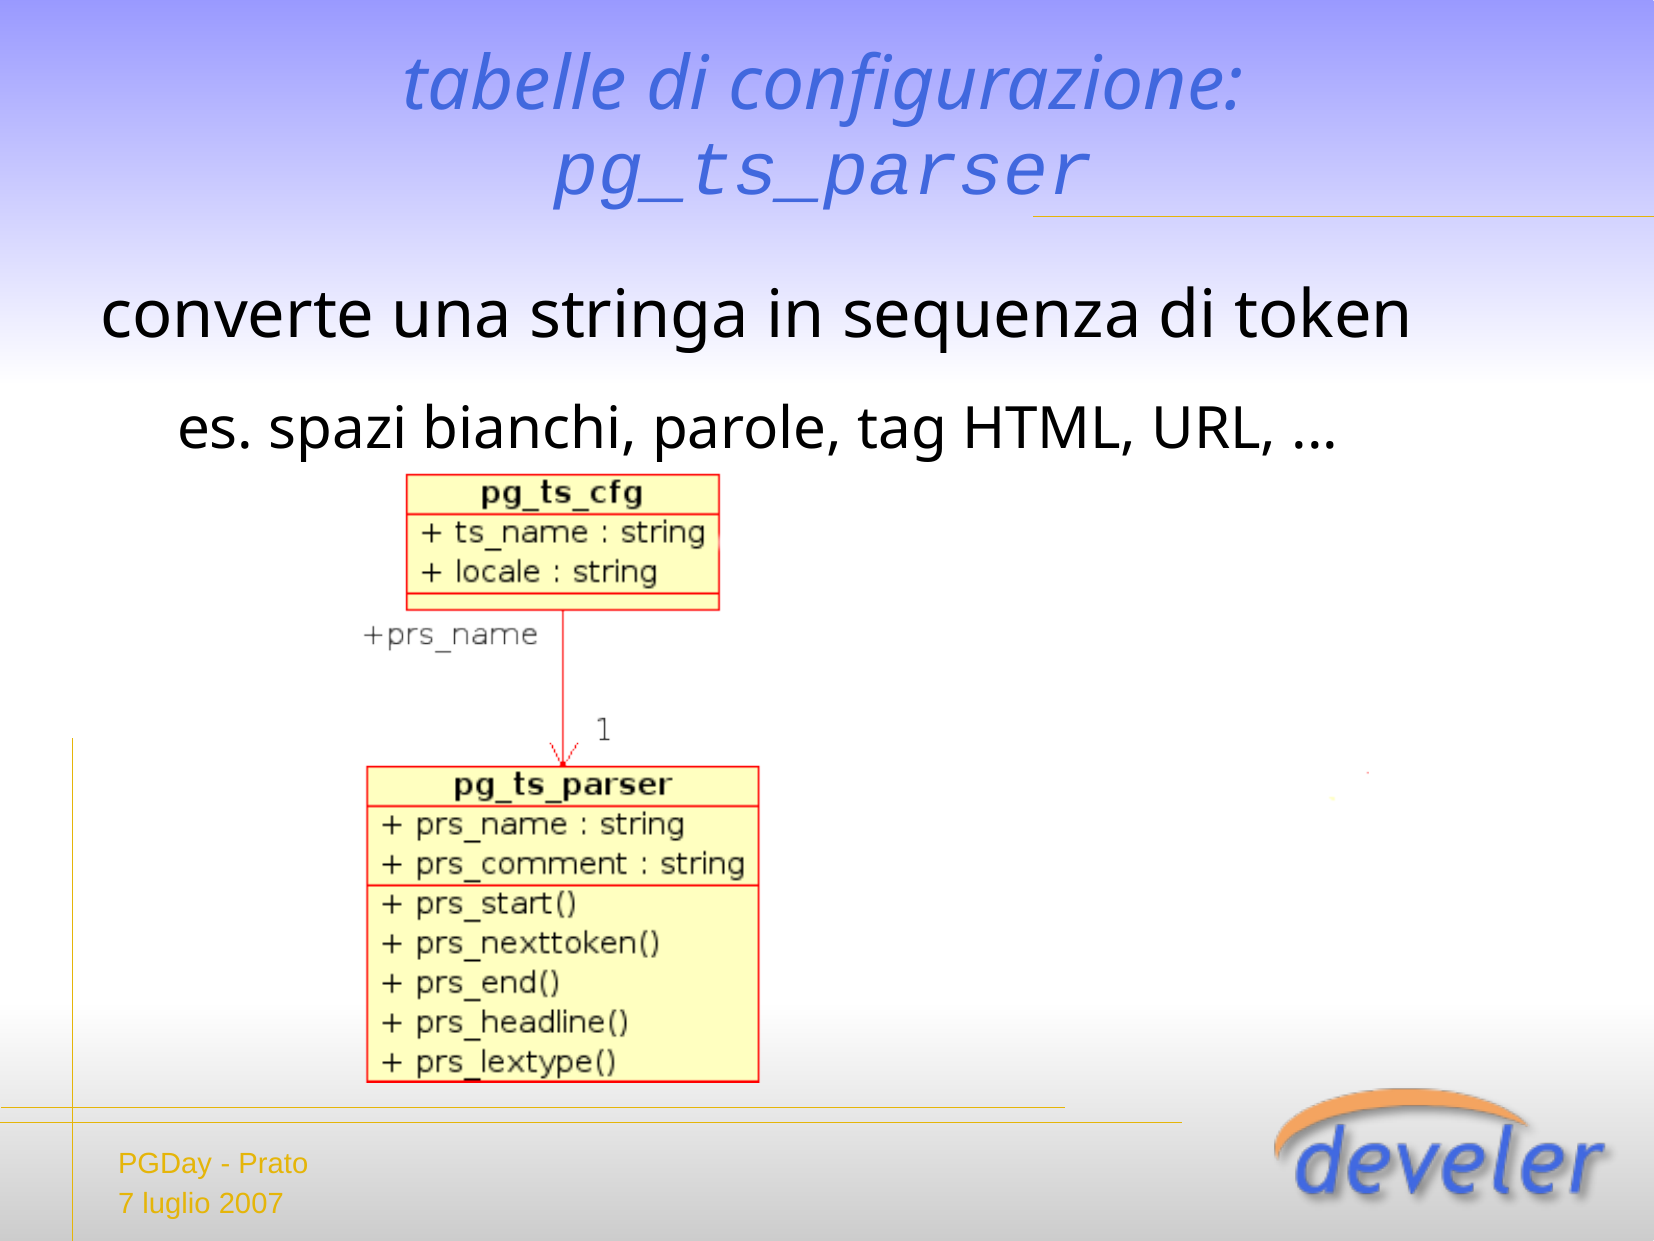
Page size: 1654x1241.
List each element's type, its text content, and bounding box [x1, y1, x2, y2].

picture [1269, 1083, 1622, 1211]
picture [354, 472, 1369, 1083]
list converte una stringa in sequenza di token es. spazi bianchi, parole, tag HTML, URL, ... [82, 265, 1571, 1093]
title tabelle di configurazione: pg_ts_parser [82, 29, 1565, 217]
